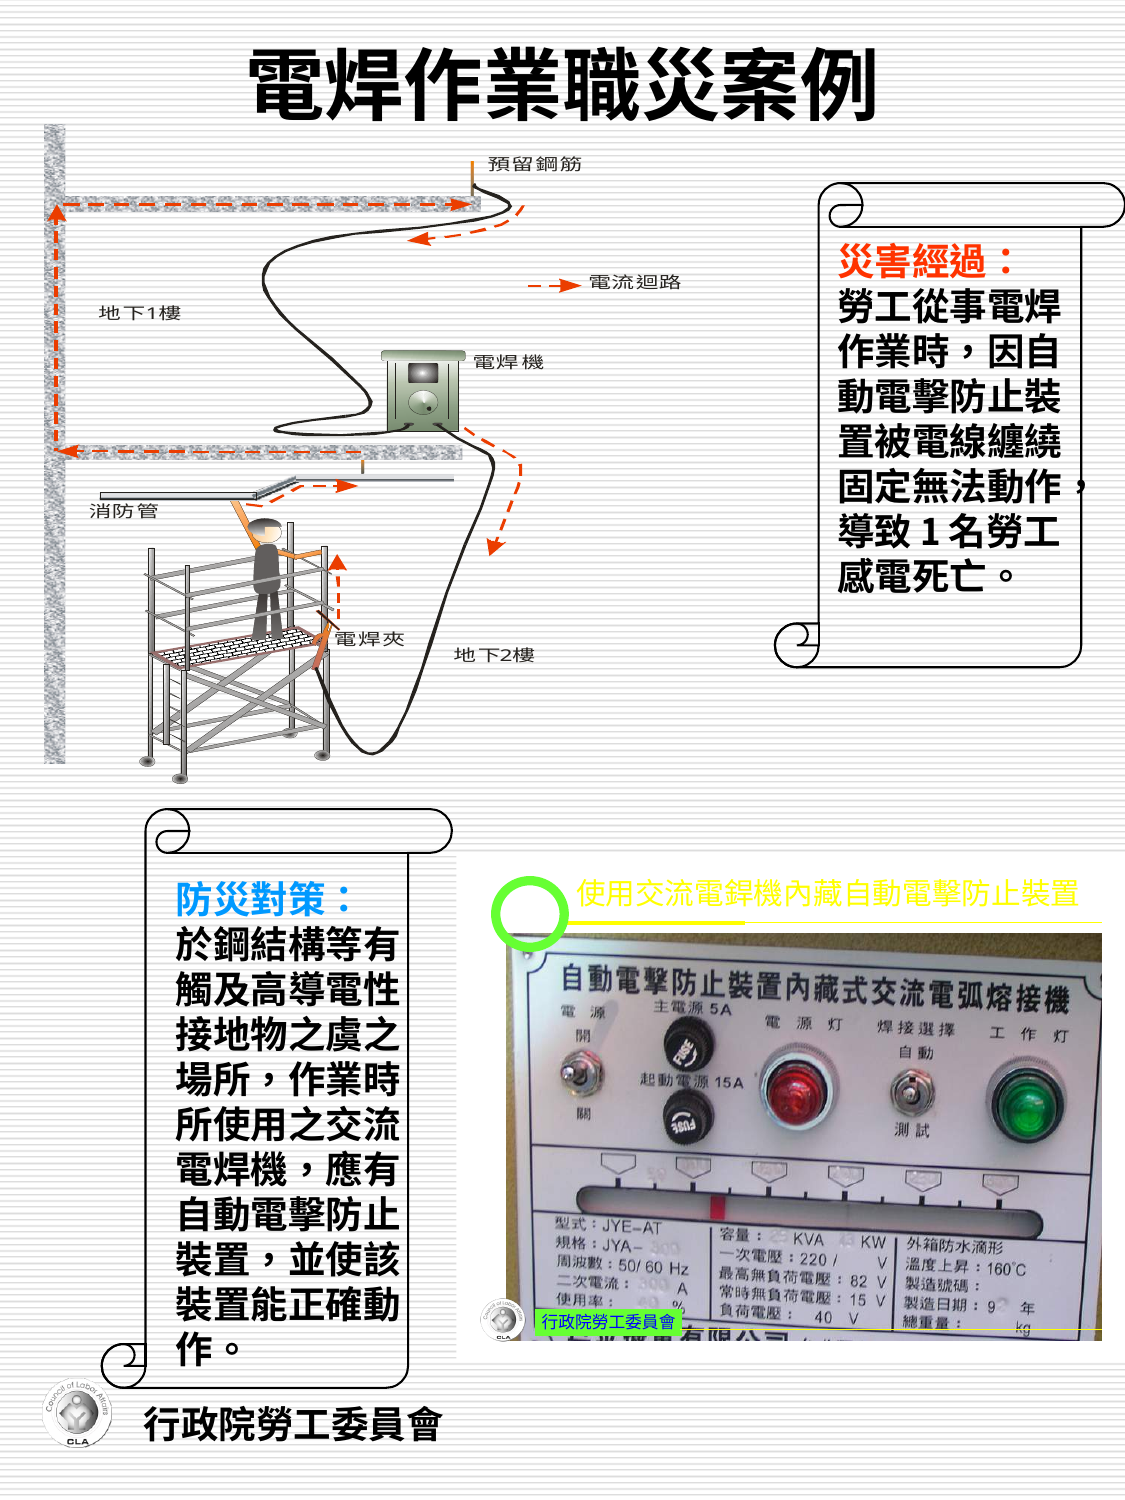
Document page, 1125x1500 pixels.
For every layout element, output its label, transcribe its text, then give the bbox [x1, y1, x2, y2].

picture [852, 185, 1123, 226]
text_box 防災對策： 於鋼結構等有觸及高導電性接地物之虞之場所，作業時所使用之交流電焊機，應有自動電擊防止裝置，並使該裝置能正確動作。 [160, 868, 433, 1469]
picture [777, 625, 817, 666]
picture [0, 123, 1125, 1500]
picture [0, 0, 1125, 17]
text_box 電焊作業職災案例 [0, 17, 1125, 148]
picture [831, 206, 861, 225]
picture [806, 625, 818, 644]
picture [809, 185, 1080, 666]
text_box 災害經過： 勞工從事電焊作業時，因自動電擊防止裝置被電線纏繞固定無法動作，導致1名勞工感電死亡。 [822, 230, 1080, 606]
